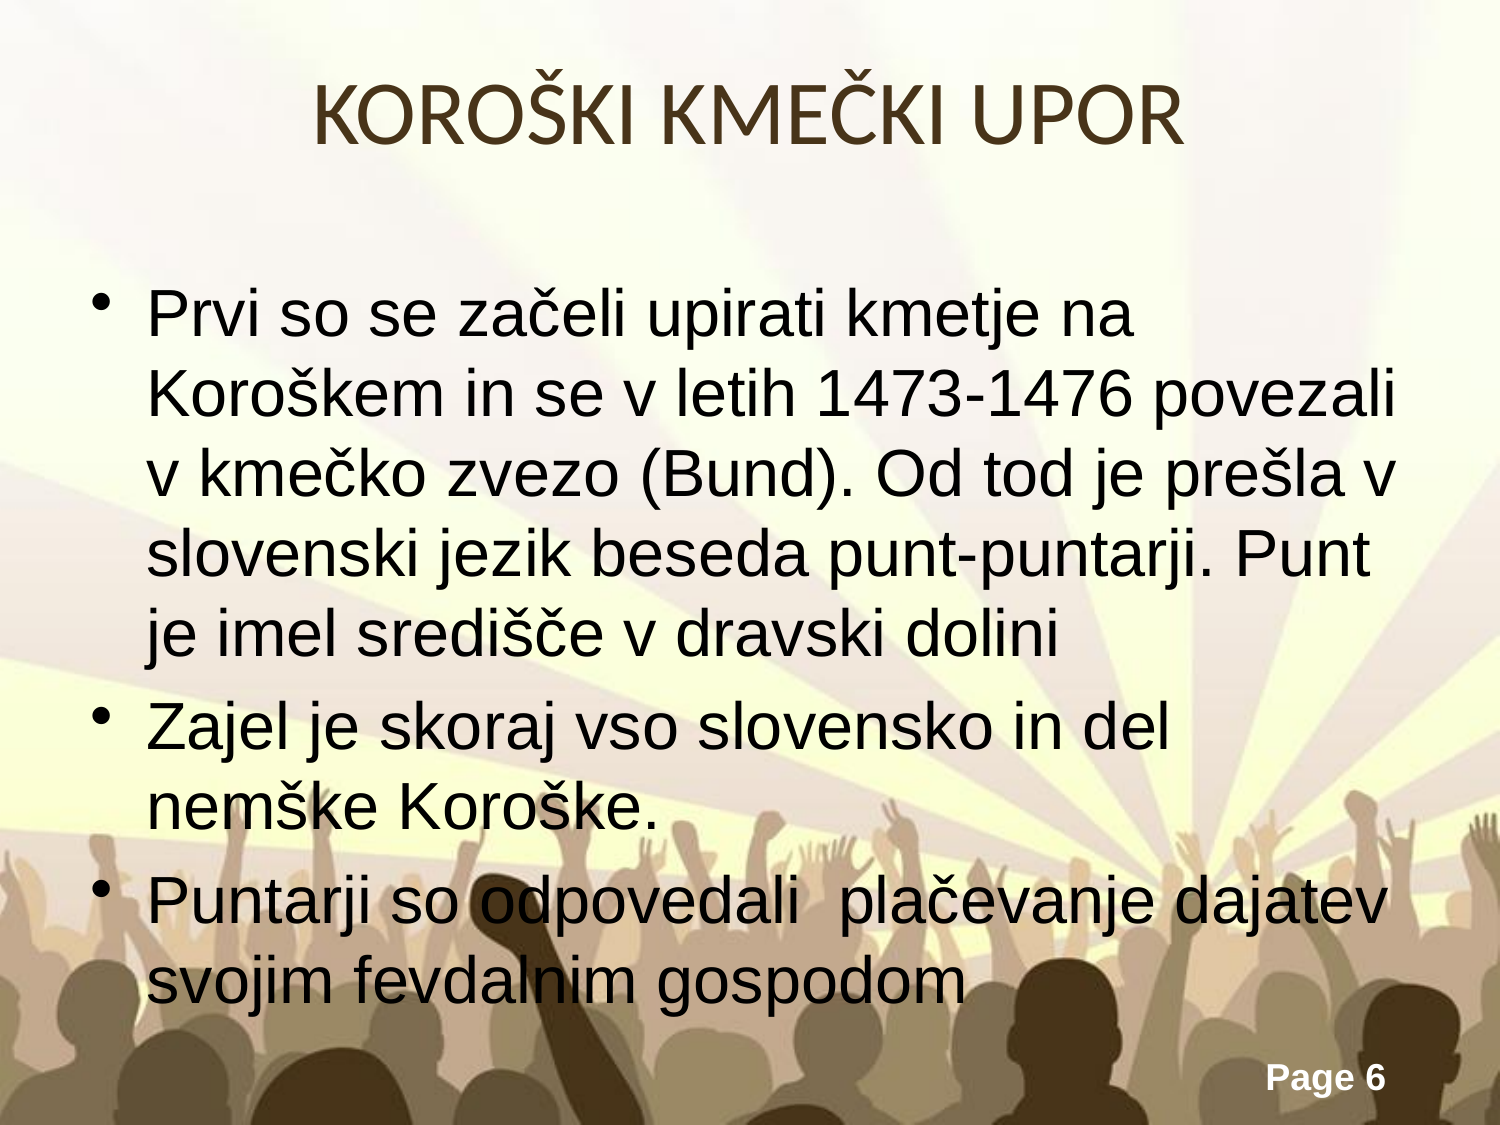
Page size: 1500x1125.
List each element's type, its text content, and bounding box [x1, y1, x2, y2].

title KOROŠKI KMEČKI UPOR [75, 45, 1425, 233]
picture [0, 0, 1500, 1125]
list Prvi so se začeli upirati kmetje na Koroškem in se v letih 1473-1476 povezali v kmečko zvezo (Bund). Od tod je prešla v slovenski jezik beseda punt-puntarji. Punt je imel središče v dravski dolini Zajel je skoraj vso slovensko in del nemške Koroške. Puntarji so odpovedali plačevanje dajatev svojim fevdalnim gospodom [75, 262, 1425, 1005]
